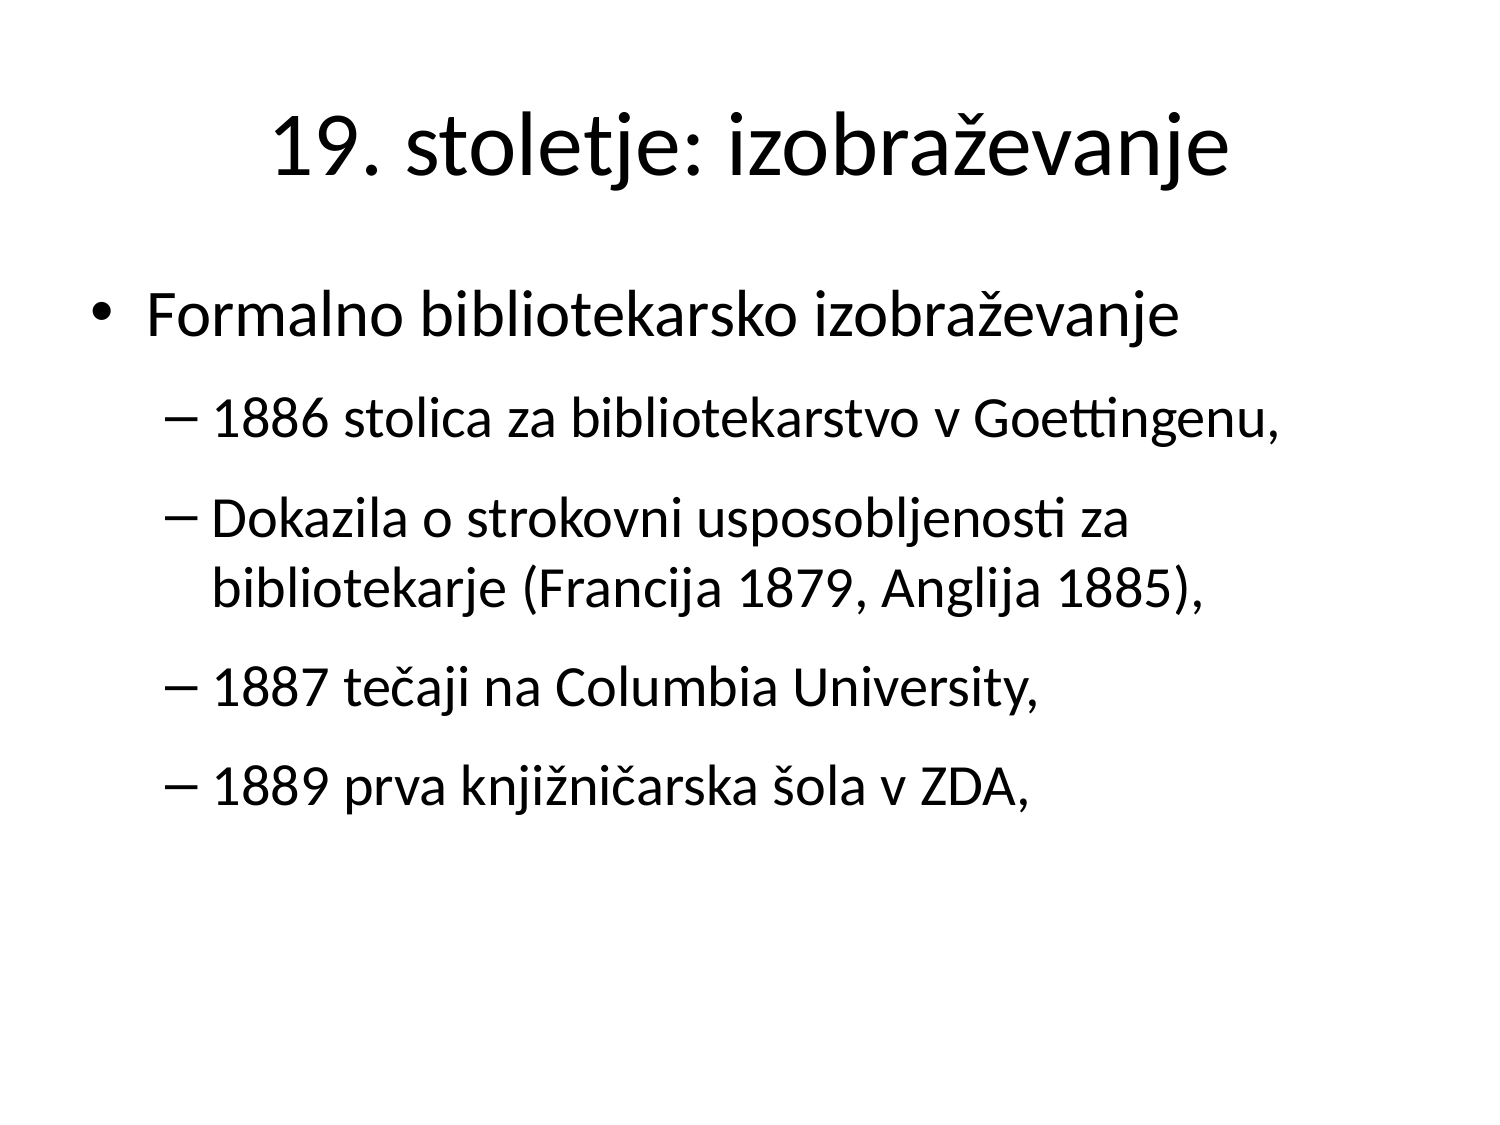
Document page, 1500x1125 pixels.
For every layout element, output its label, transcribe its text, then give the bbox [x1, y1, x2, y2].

title 19. stoletje: izobraževanje [75, 45, 1425, 233]
list Formalno bibliotekarsko izobraževanje 1886 stolica za bibliotekarstvo v Goettingenu, Dokazila o strokovni usposobljenosti za bibliotekarje (Francija 1879, Anglija 1885), 1887 tečaji na Columbia University, 1889 prva knjižničarska šola v ZDA, [75, 262, 1425, 1005]
